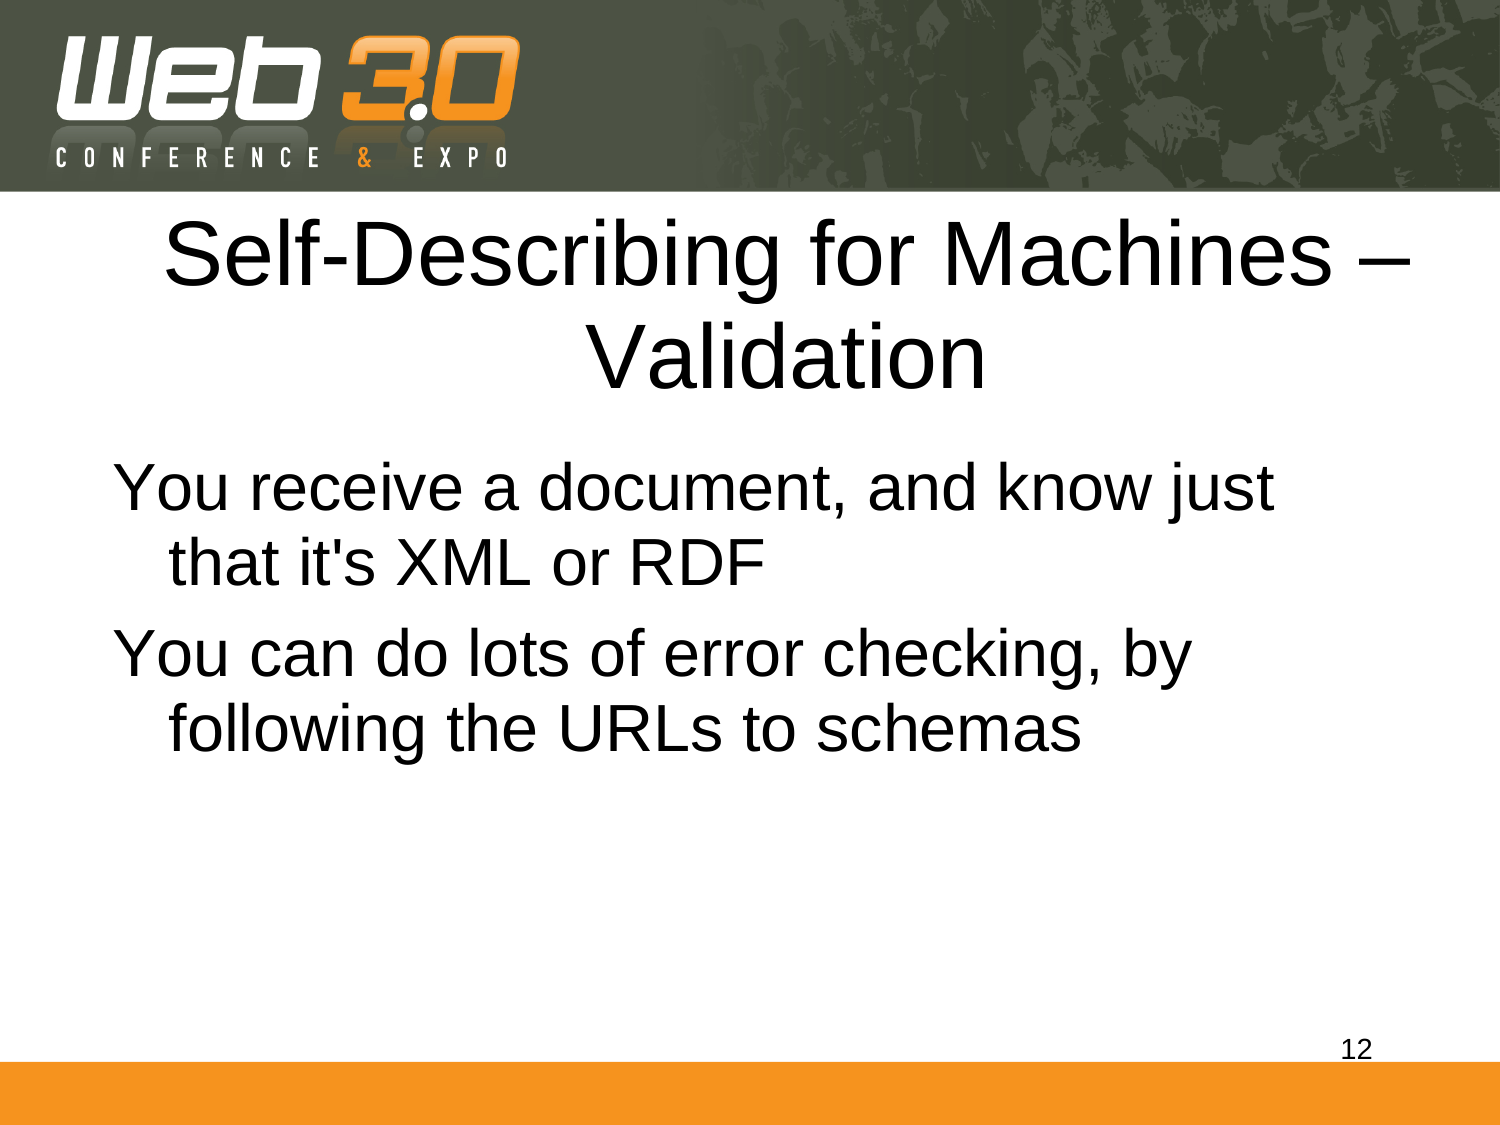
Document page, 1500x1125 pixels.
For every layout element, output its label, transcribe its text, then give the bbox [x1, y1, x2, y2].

title Self-Describing for Machines – Validation [150, 169, 1426, 442]
list You receive a document, and know just that it's XML or RDF You can do lots of error checking, by following the URLs to schemas [112, 450, 1388, 1111]
picture [0, 0, 1500, 1125]
